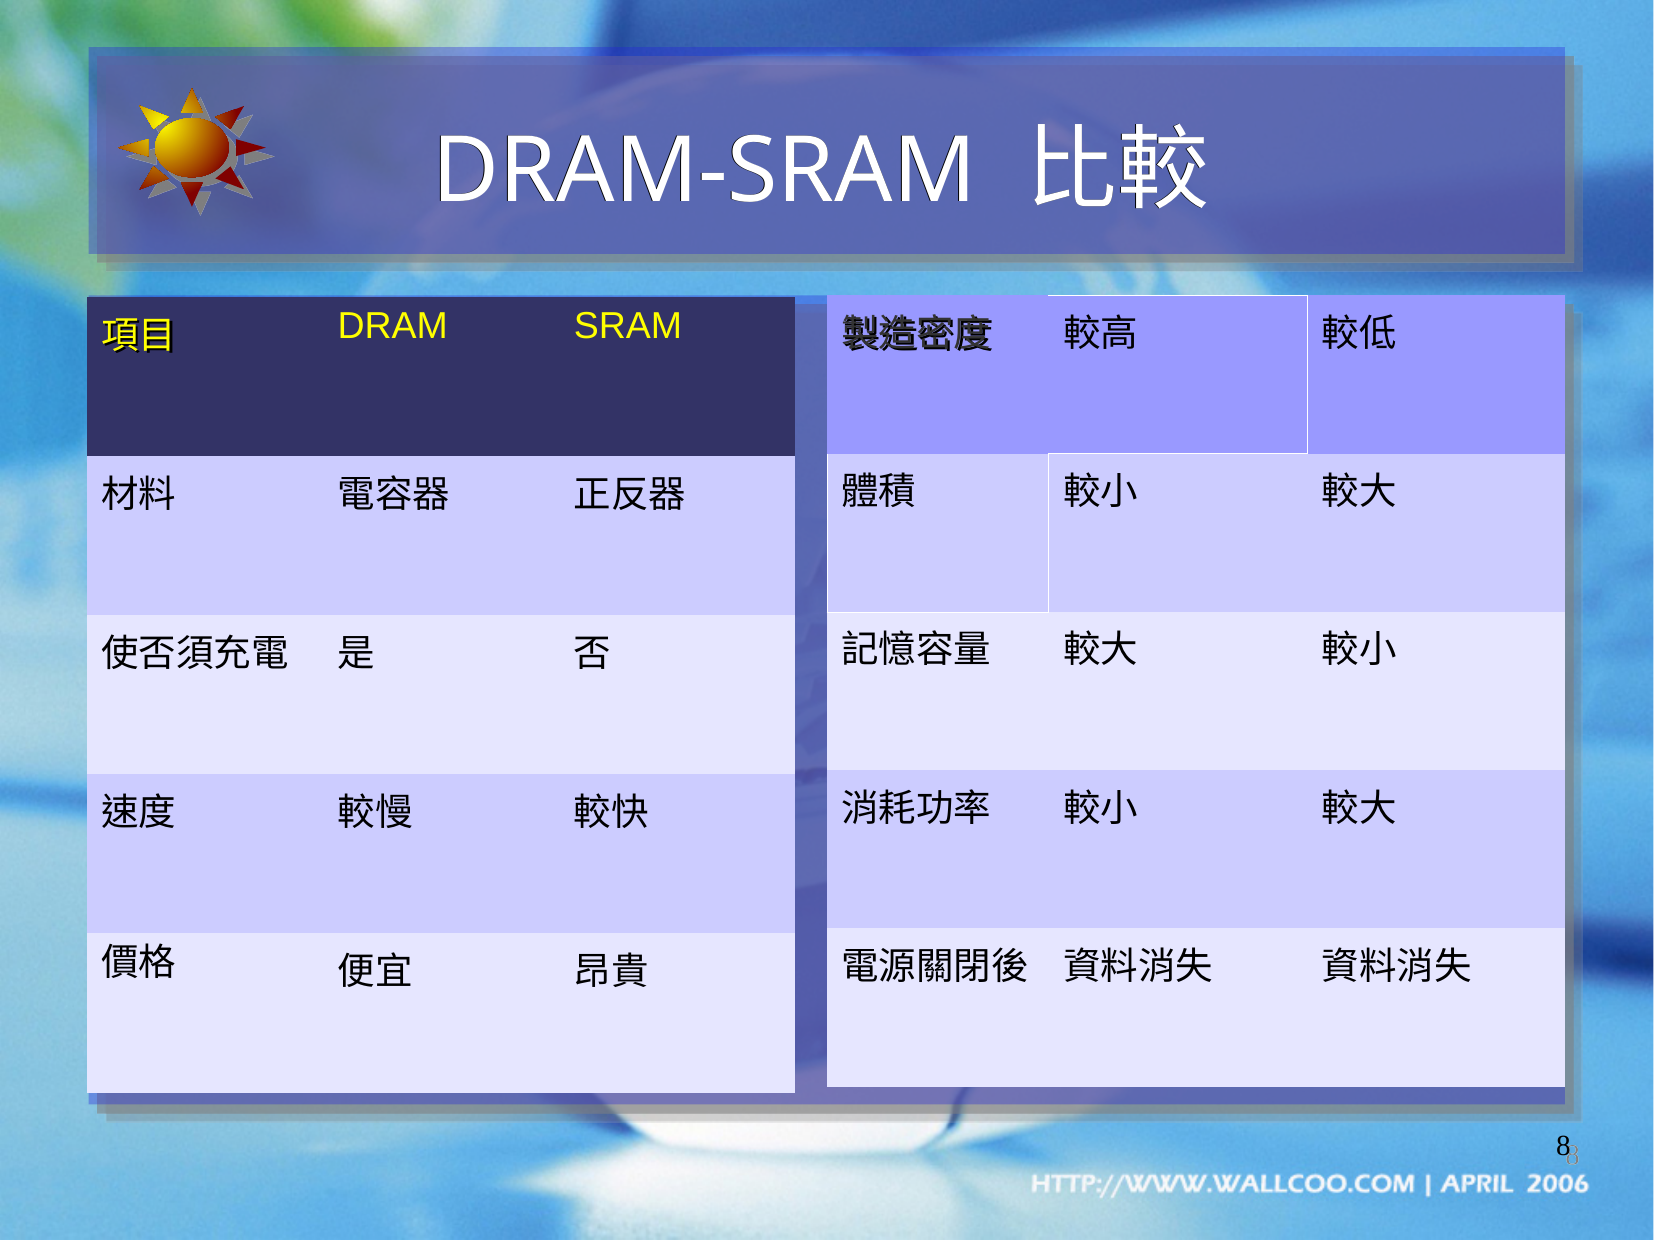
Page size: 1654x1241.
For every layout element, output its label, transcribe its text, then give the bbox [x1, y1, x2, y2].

table_cell 昂貴 [559, 933, 795, 1093]
table_cell 資料消失 [1307, 928, 1565, 1087]
table_header SRAM [559, 297, 795, 456]
table_header 項目 [87, 297, 323, 456]
table_cell 價格 [87, 933, 323, 1093]
table_cell 是 [323, 615, 559, 774]
table_header 較高 [1048, 296, 1307, 453]
table_cell 較大 [1048, 612, 1307, 770]
table_cell 較慢 [323, 774, 559, 933]
table_cell 較小 [1048, 770, 1307, 928]
table_cell 較小 [1307, 612, 1565, 770]
table_cell 便宜 [323, 933, 559, 1093]
table_cell 使否須充電 [87, 615, 323, 774]
table_cell 較小 [1049, 454, 1307, 612]
table_cell 速度 [87, 774, 323, 933]
picture [0, 0, 1654, 1240]
table_cell 正反器 [559, 456, 795, 615]
table_cell 電源關閉後 [827, 928, 1048, 1087]
table_header DRAM [323, 297, 559, 456]
table_cell 體積 [828, 454, 1048, 612]
table_cell 較大 [1307, 770, 1565, 928]
table_cell 電容器 [323, 456, 559, 615]
table_cell 消耗功率 [827, 770, 1048, 928]
table_cell 記憶容量 [827, 613, 1048, 770]
table_cell 較快 [559, 774, 795, 933]
table_cell 材料 [87, 456, 323, 615]
table_cell 資料消失 [1048, 928, 1307, 1087]
table_cell 否 [559, 615, 795, 774]
table_cell 較大 [1307, 454, 1565, 612]
table_header 較低 [1308, 295, 1565, 454]
title DRAM-SRAM 比較 [76, 58, 1565, 266]
table_header 製造密度 [827, 295, 1048, 454]
